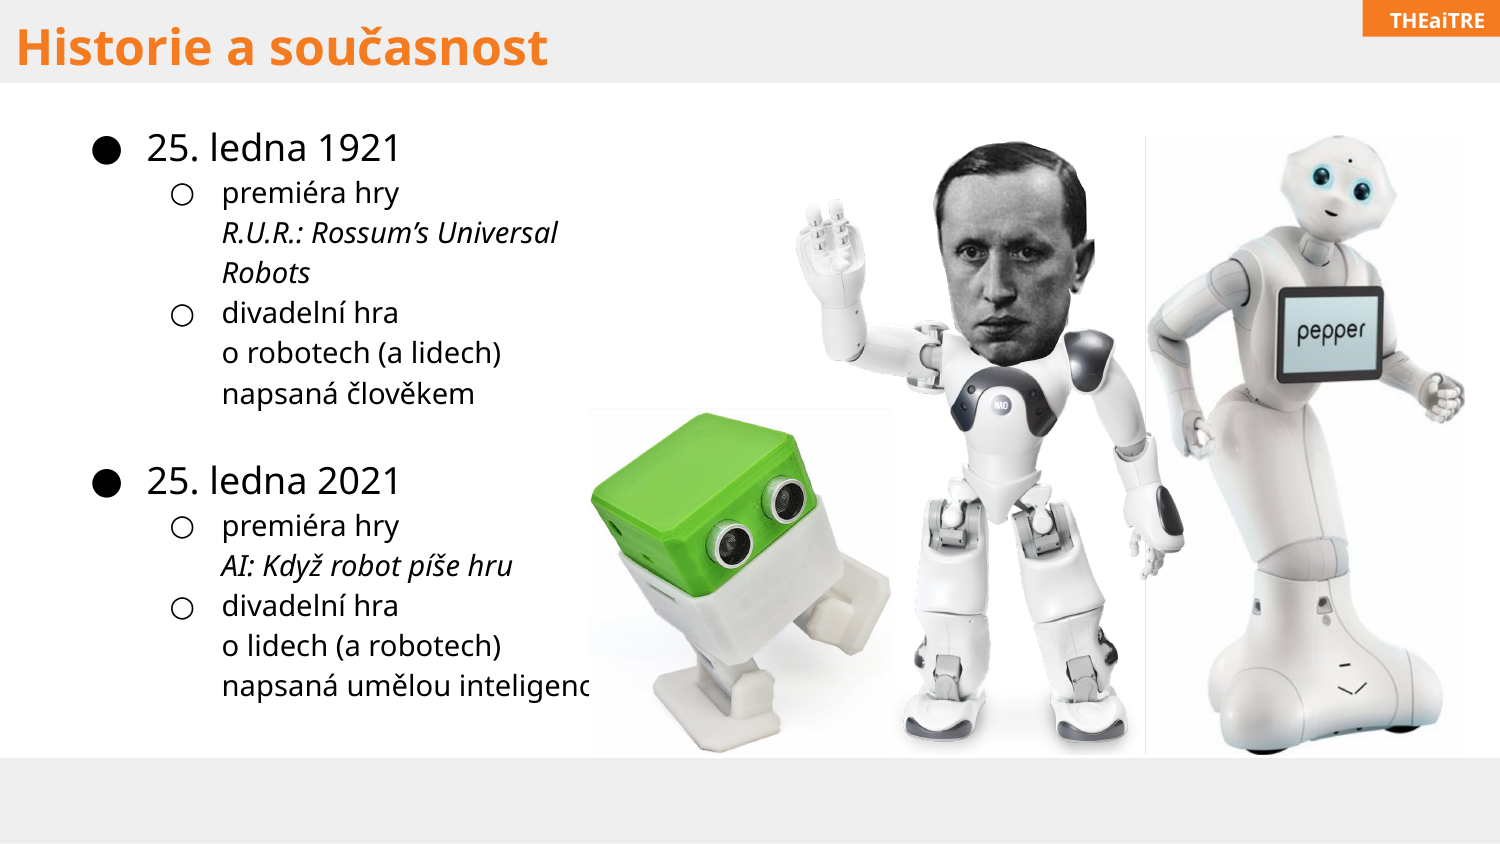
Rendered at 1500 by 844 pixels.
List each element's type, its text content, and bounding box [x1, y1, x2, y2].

title Historie a současnost [0, 0, 1500, 83]
list 25. ledna 1921 premiéra hry R.U.R.: Rossum’s Universal Robots divadelní hra o robotech (a lidech) napsaná člověkem 25. ledna 2021 premiéra hry AI: Když robot píše hru divadelní hra o lidech (a robotech) napsaná umělou inteligencí [56, 102, 666, 778]
picture [589, 135, 1465, 755]
subtitle THEaiTRE [1362, 0, 1500, 37]
